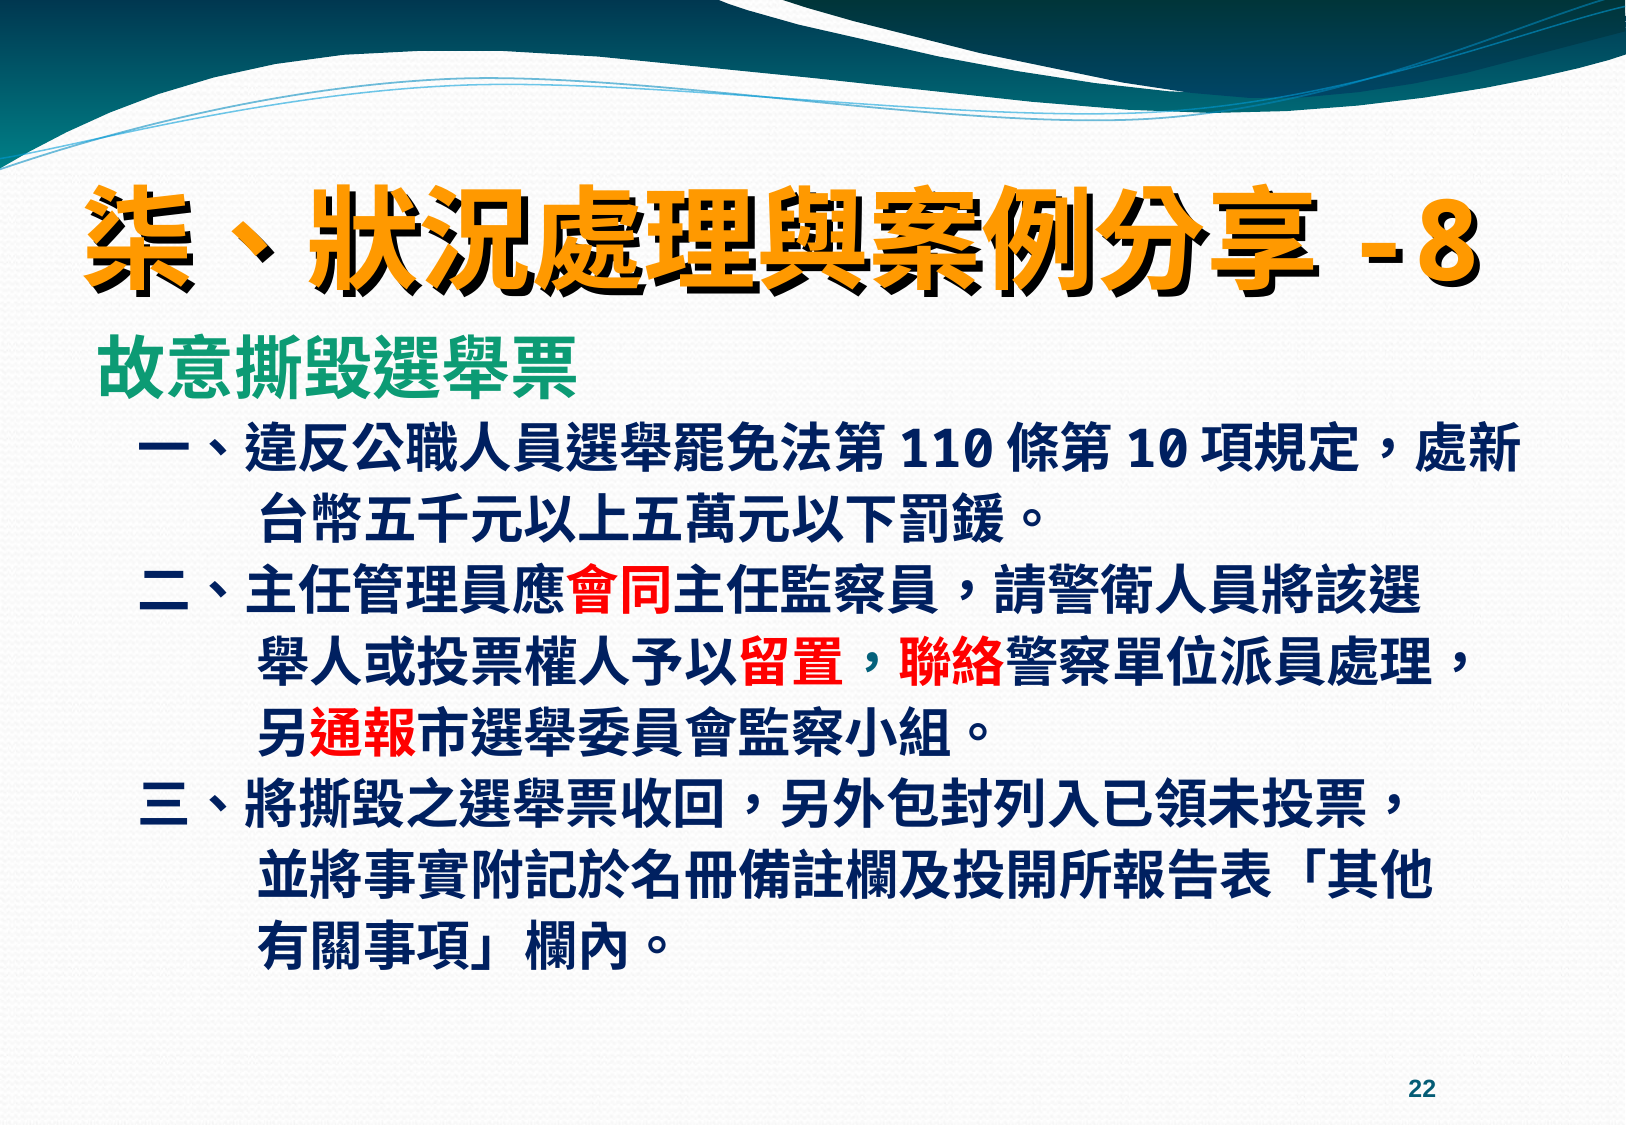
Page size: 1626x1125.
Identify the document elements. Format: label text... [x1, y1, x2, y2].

list 故意撕毀選舉票 一、違反公職人員選舉罷免法第110條第10項規定，處新 台幣五千元以上五萬元以下罰鍰。 二、主任管理員應會同主任監察員，請警衛人員將該選 舉人或投票權人予以留置，聯絡警察單位派員處理， 另通報市選舉委員會監察小組。 三、將撕毀之選舉票收回，另外包封列入已領未投票， 並將事實附記於名冊備註欄及投開所報告表「其他 有關事項」欄內。 [81, 317, 1544, 1038]
title 柒、狀況處理與案例分享-8 [81, 115, 1544, 304]
text_box [1408, 1042, 1544, 1103]
